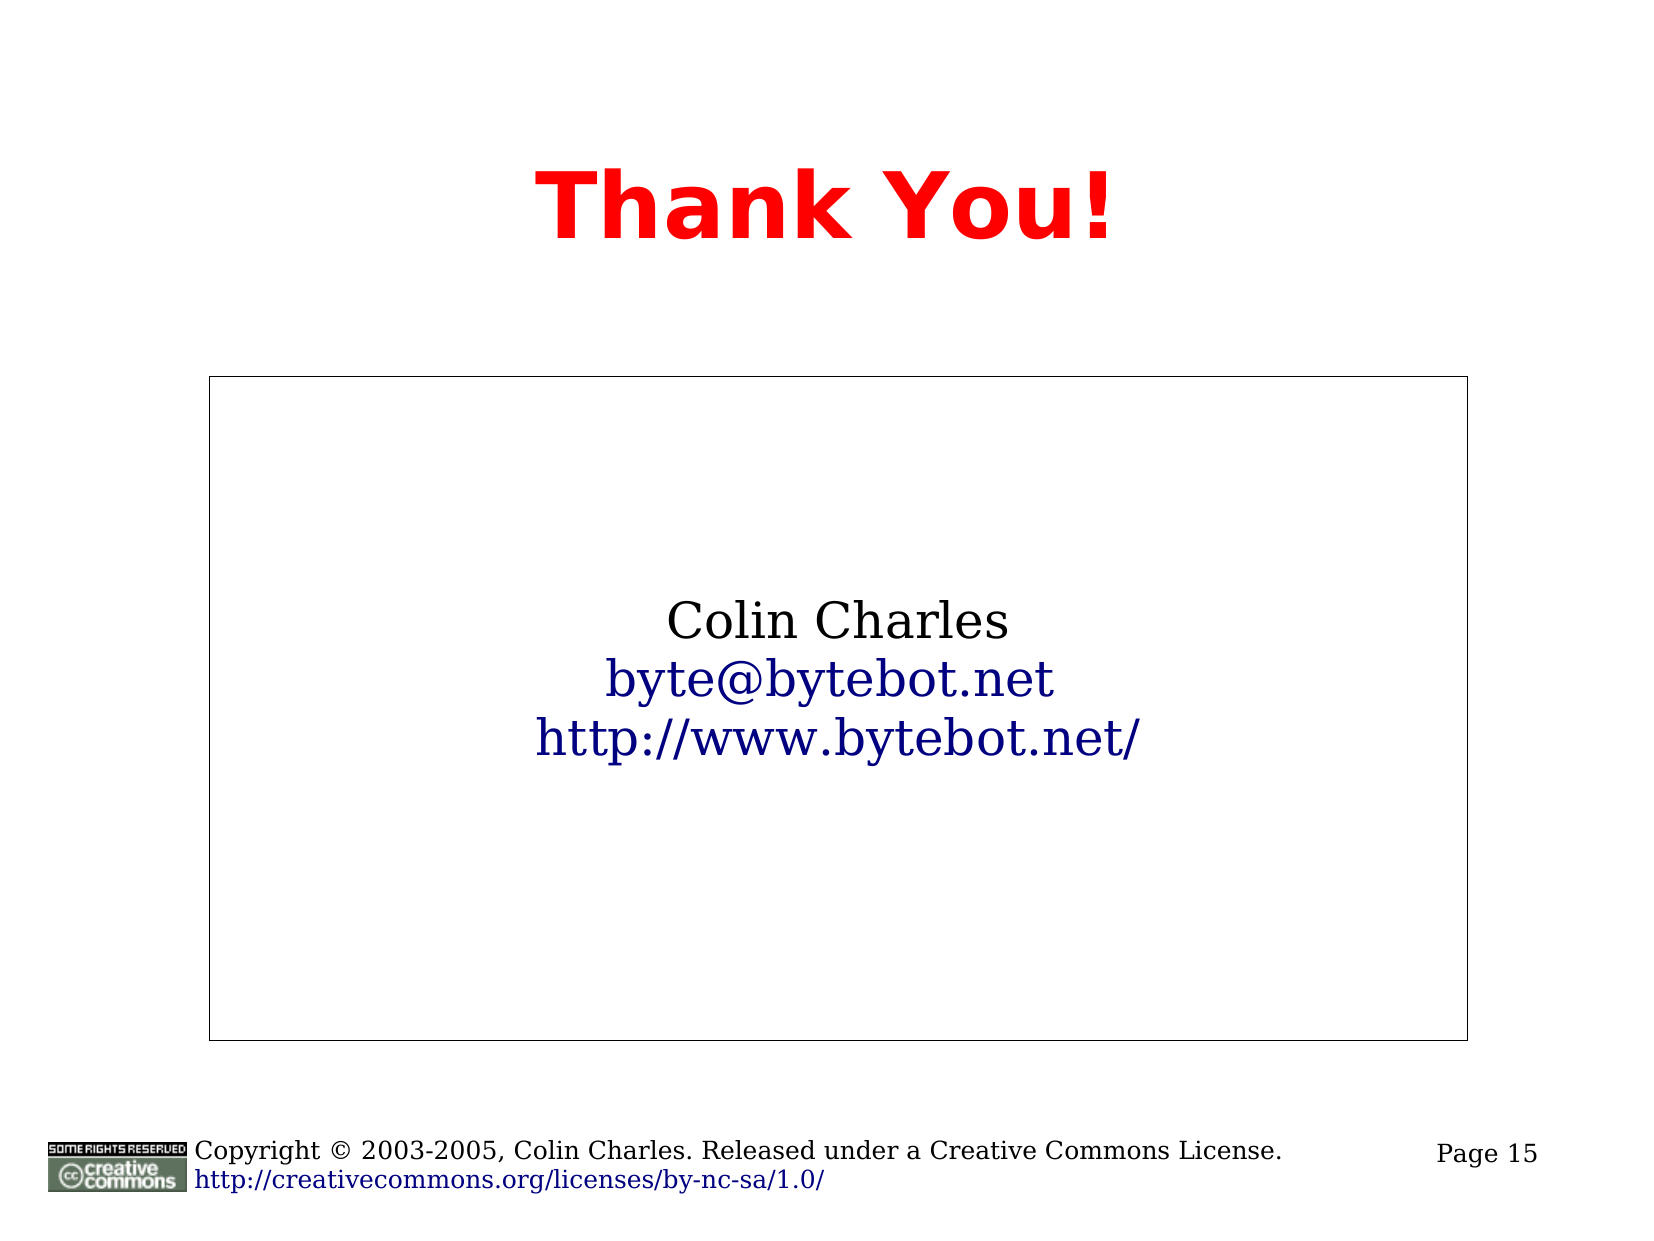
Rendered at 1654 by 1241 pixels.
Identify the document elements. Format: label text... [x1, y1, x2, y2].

title Thank You! [121, 102, 1534, 311]
picture [48, 1142, 187, 1192]
text_box Colin Charles byte@bytebot.net http://www.bytebot.net/ [209, 376, 1468, 1041]
